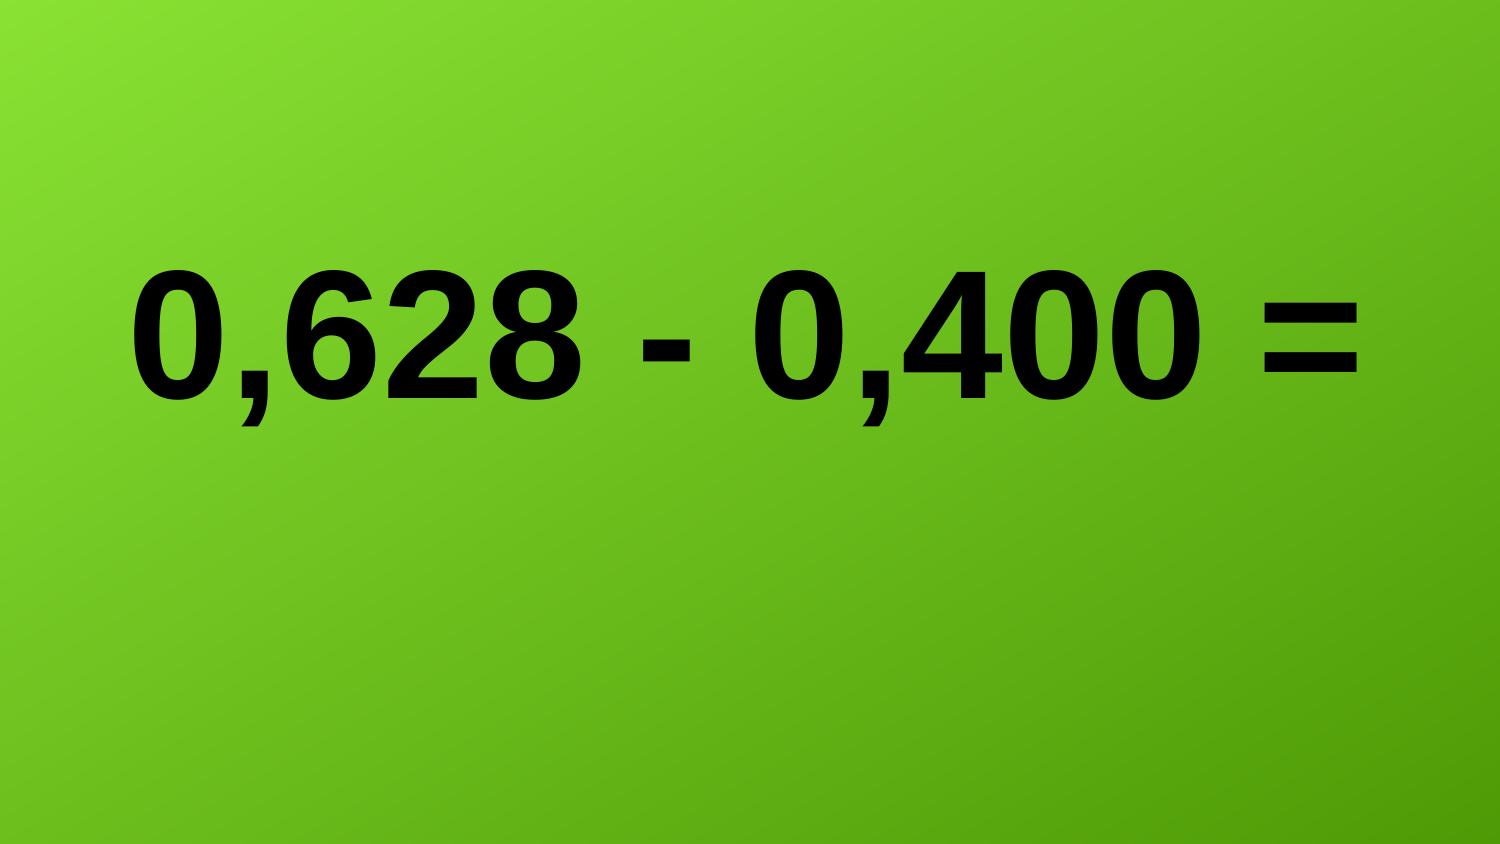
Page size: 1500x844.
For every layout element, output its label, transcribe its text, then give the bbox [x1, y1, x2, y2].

title 0,628 - 0,400 = [112, 259, 1388, 451]
